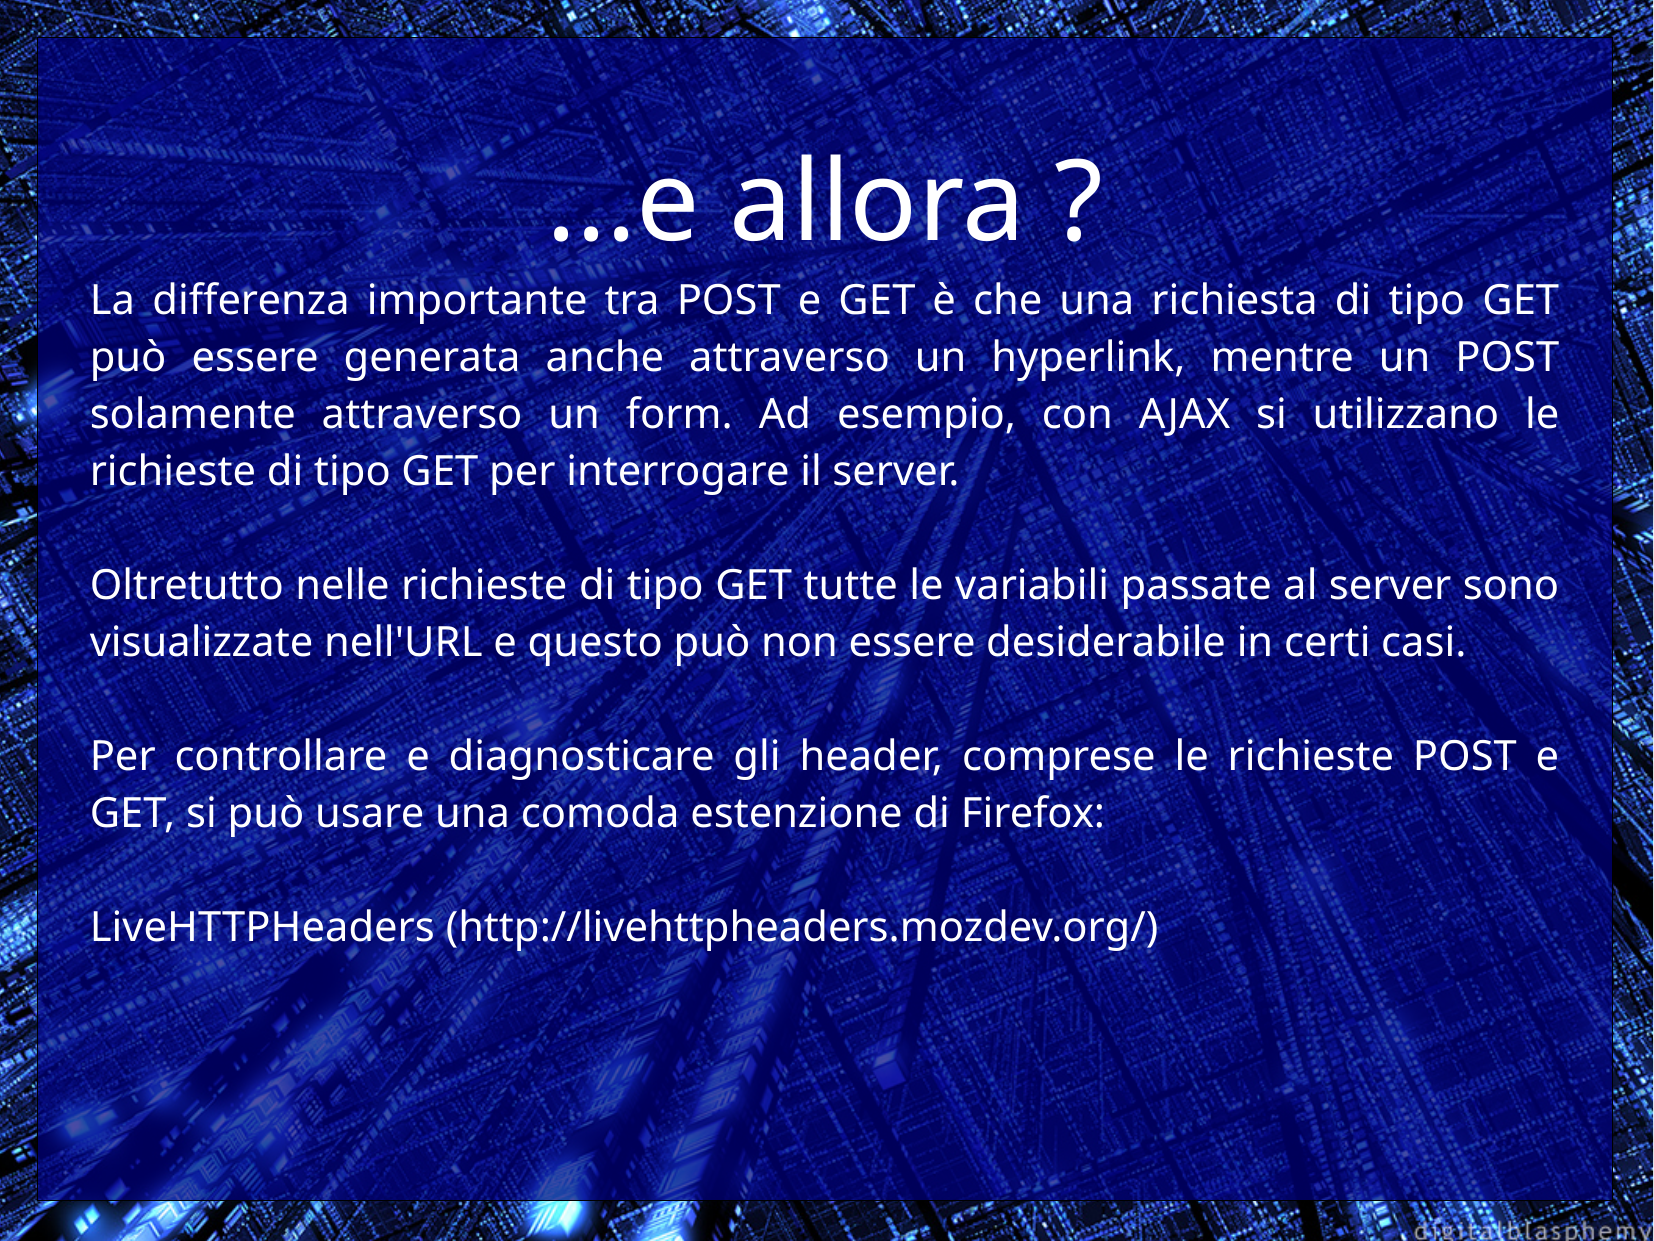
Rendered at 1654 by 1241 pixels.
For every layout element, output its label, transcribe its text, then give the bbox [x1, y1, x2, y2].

text_box La differenza importante tra POST e GET è che una richiesta di tipo GET può essere generata anche attraverso un hyperlink, mentre un POST solamente attraverso un form. Ad esempio, con AJAX si utilizzano le richieste di tipo GET per interrogare il server. Oltretutto nelle richieste di tipo GET tutte le variabili passate al server sono visualizzate nell'URL e questo può non essere desiderabile in certi casi. Per controllare e diagnosticare gli header, comprese le richieste POST e GET, si può usare una comoda estenzione di Firefox: LiveHTTPHeaders (http://livehttpheaders.mozdev.org/) [75, 262, 1576, 997]
text_box [37, 37, 1613, 1201]
text_box ...e allora ? [112, 112, 1538, 238]
picture [0, 0, 1654, 1241]
